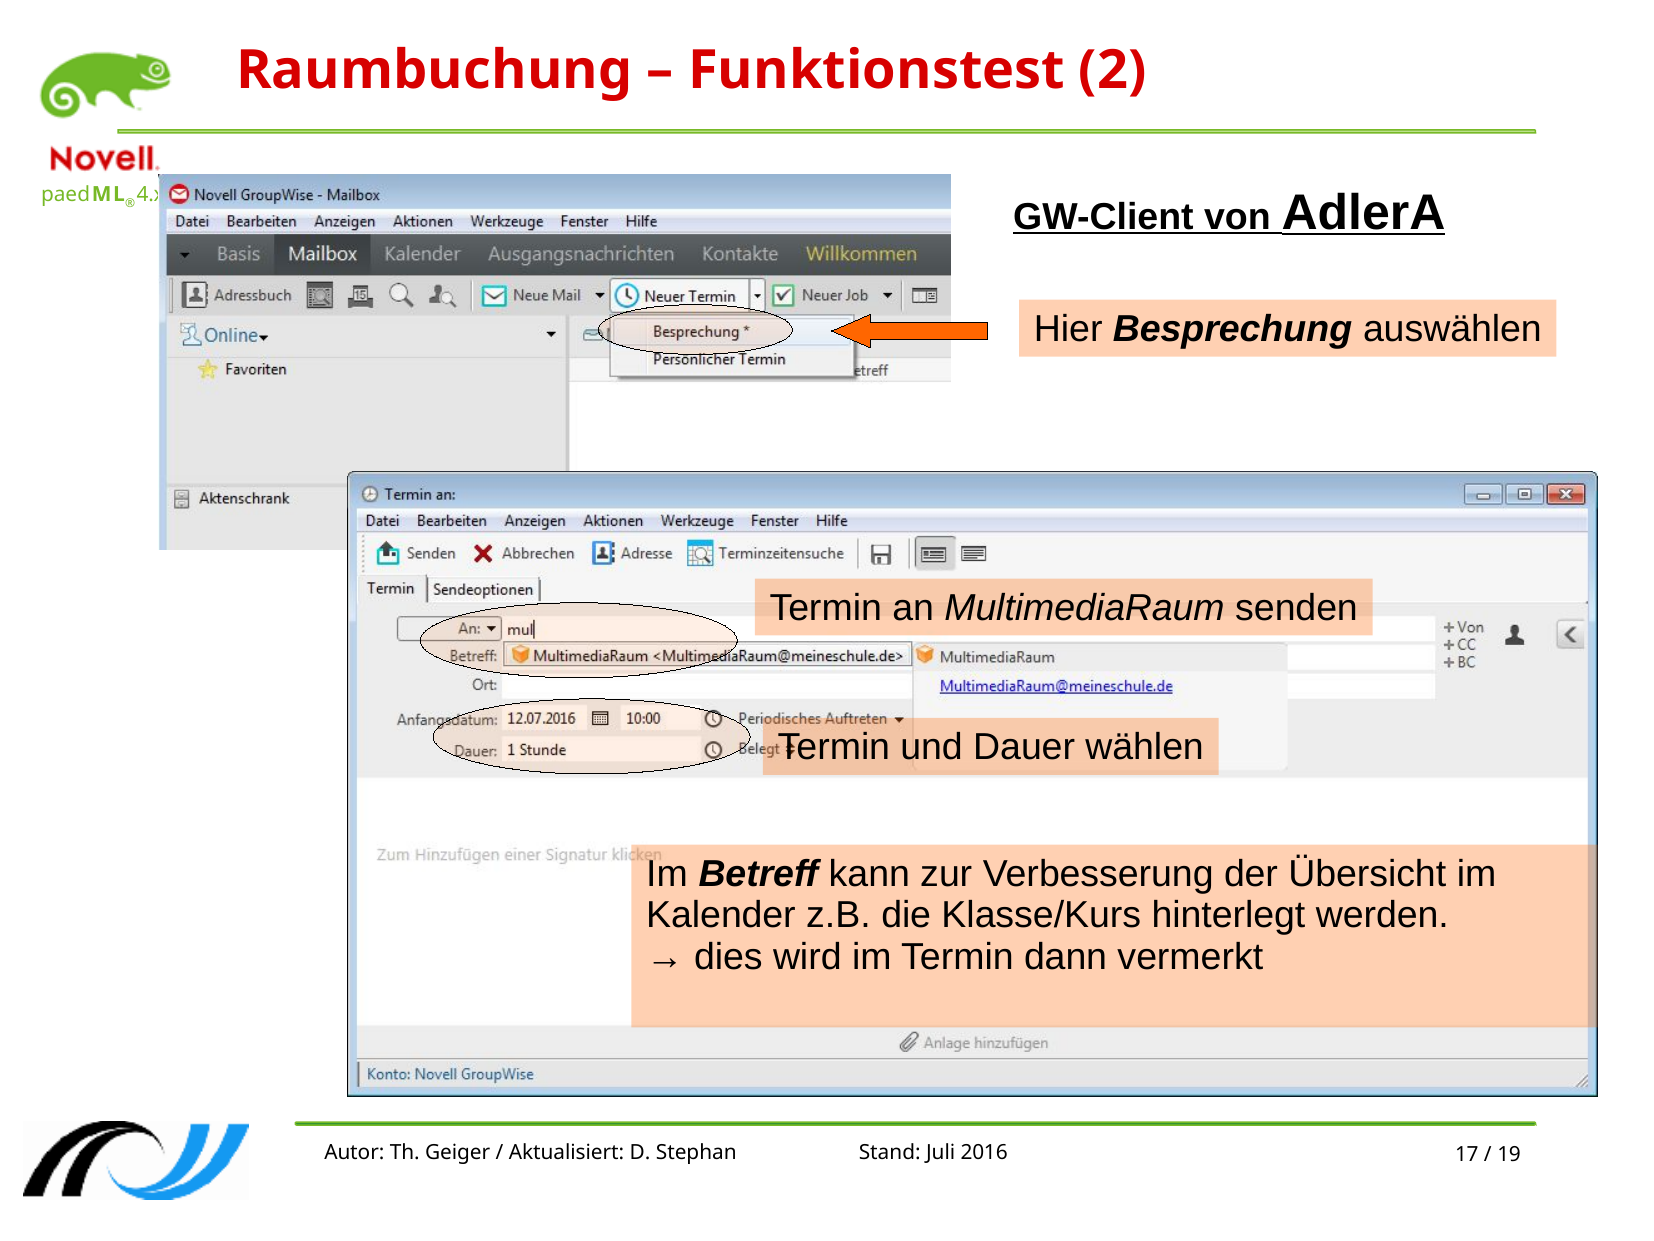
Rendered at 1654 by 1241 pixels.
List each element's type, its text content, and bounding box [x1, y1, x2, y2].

picture [23, 1121, 249, 1200]
text_box [433, 698, 751, 774]
text_box [831, 314, 988, 348]
text_box GW-Client von AdlerA [998, 177, 1459, 248]
title Raumbuchung – Funktionstest (2) [236, 17, 1536, 119]
text_box [598, 304, 793, 355]
picture [26, 35, 1598, 1097]
text_box Termin an MultimediaRaum senden [754, 578, 1373, 636]
text_box Im Betreff kann zur Verbesserung der Übersicht im Kalender z.B. die Klasse/Kurs hinterlegt werden. → dies wird im Termin dann vermerkt [631, 844, 1598, 1028]
text_box Hier Besprechung auswählen [1019, 299, 1557, 357]
text_box [420, 602, 738, 678]
text_box Termin und Dauer wählen [762, 717, 1219, 775]
